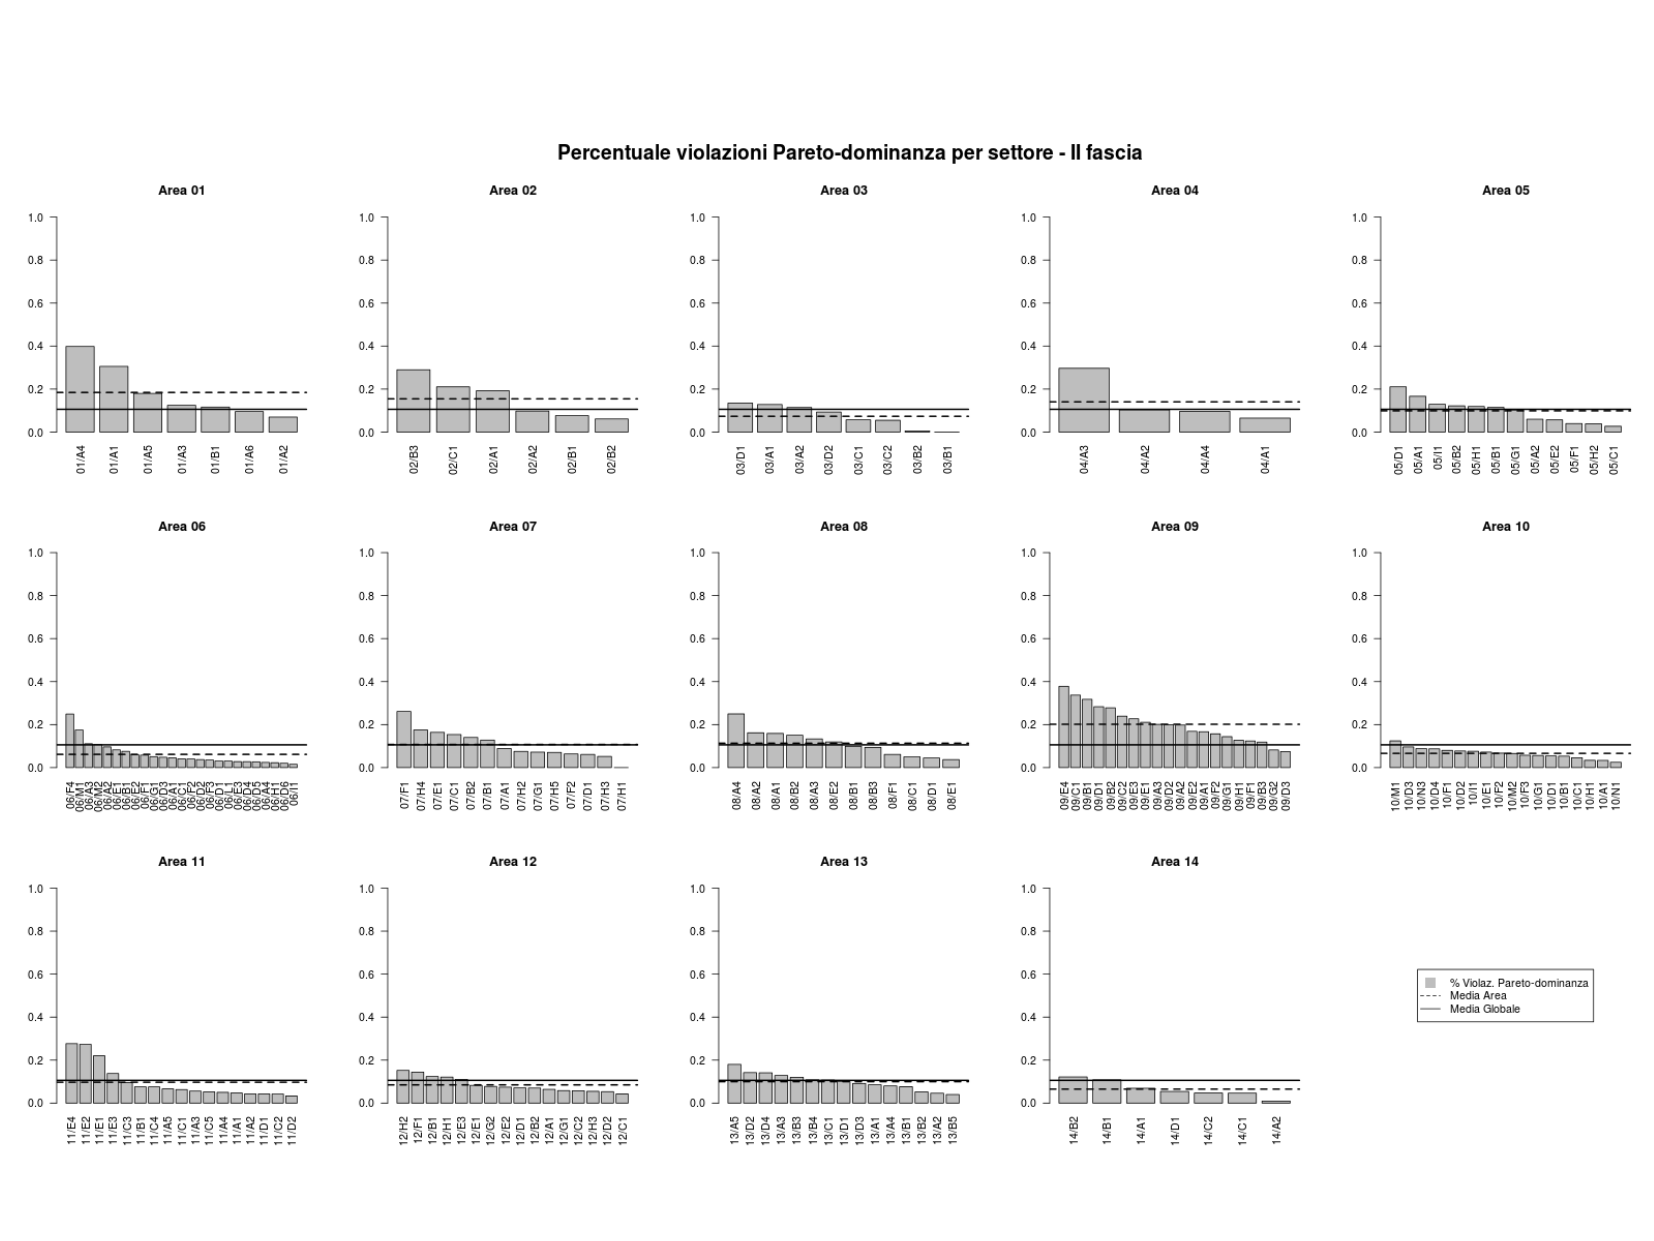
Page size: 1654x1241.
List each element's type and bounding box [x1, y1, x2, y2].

picture [3, 111, 1654, 1170]
